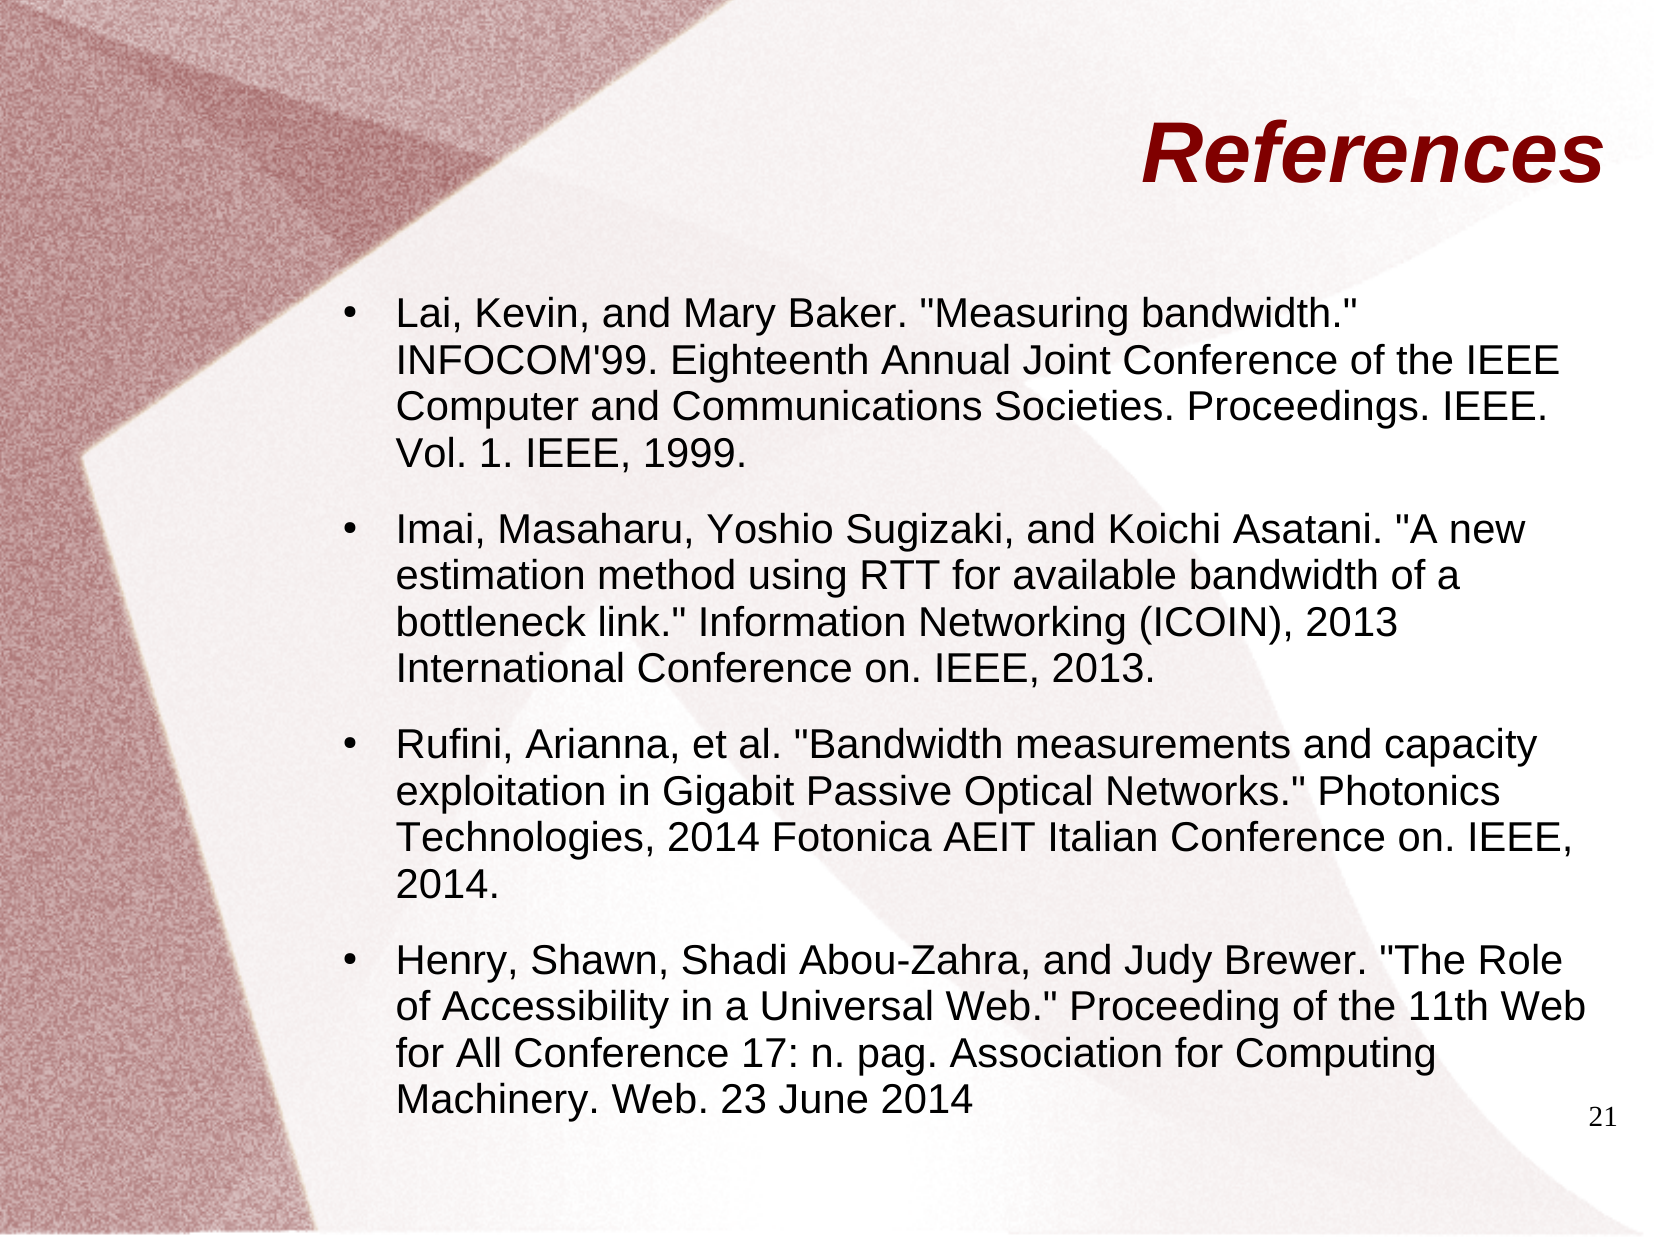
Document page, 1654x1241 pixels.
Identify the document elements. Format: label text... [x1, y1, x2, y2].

title References [596, 49, 1607, 257]
list Lai, Kevin, and Mary Baker. "Measuring bandwidth." INFOCOM'99. Eighteenth Annual Joint Conference of the IEEE Computer and Communications Societies. Proceedings. IEEE. Vol. 1. IEEE, 1999. Imai, Masaharu, Yoshio Sugizaki, and Koichi Asatani. "A new estimation method using RTT for available bandwidth of a bottleneck link." Information Networking (ICOIN), 2013 International Conference on. IEEE, 2013. Rufini, Arianna, et al. "Bandwidth measurements and capacity exploitation in Gigabit Passive Optical Networks." Photonics Technologies, 2014 Fotonica AEIT Italian Conference on. IEEE, 2014. Henry, Shawn, Shadi Abou-Zahra, and Judy Brewer. "The Role of Accessibility in a Universal Web." Proceeding of the 11th Web for All Conference 17: n. pag. Association for Computing Machinery. Web. 23 June 2014 [324, 290, 1601, 1196]
picture [0, 0, 1654, 1241]
